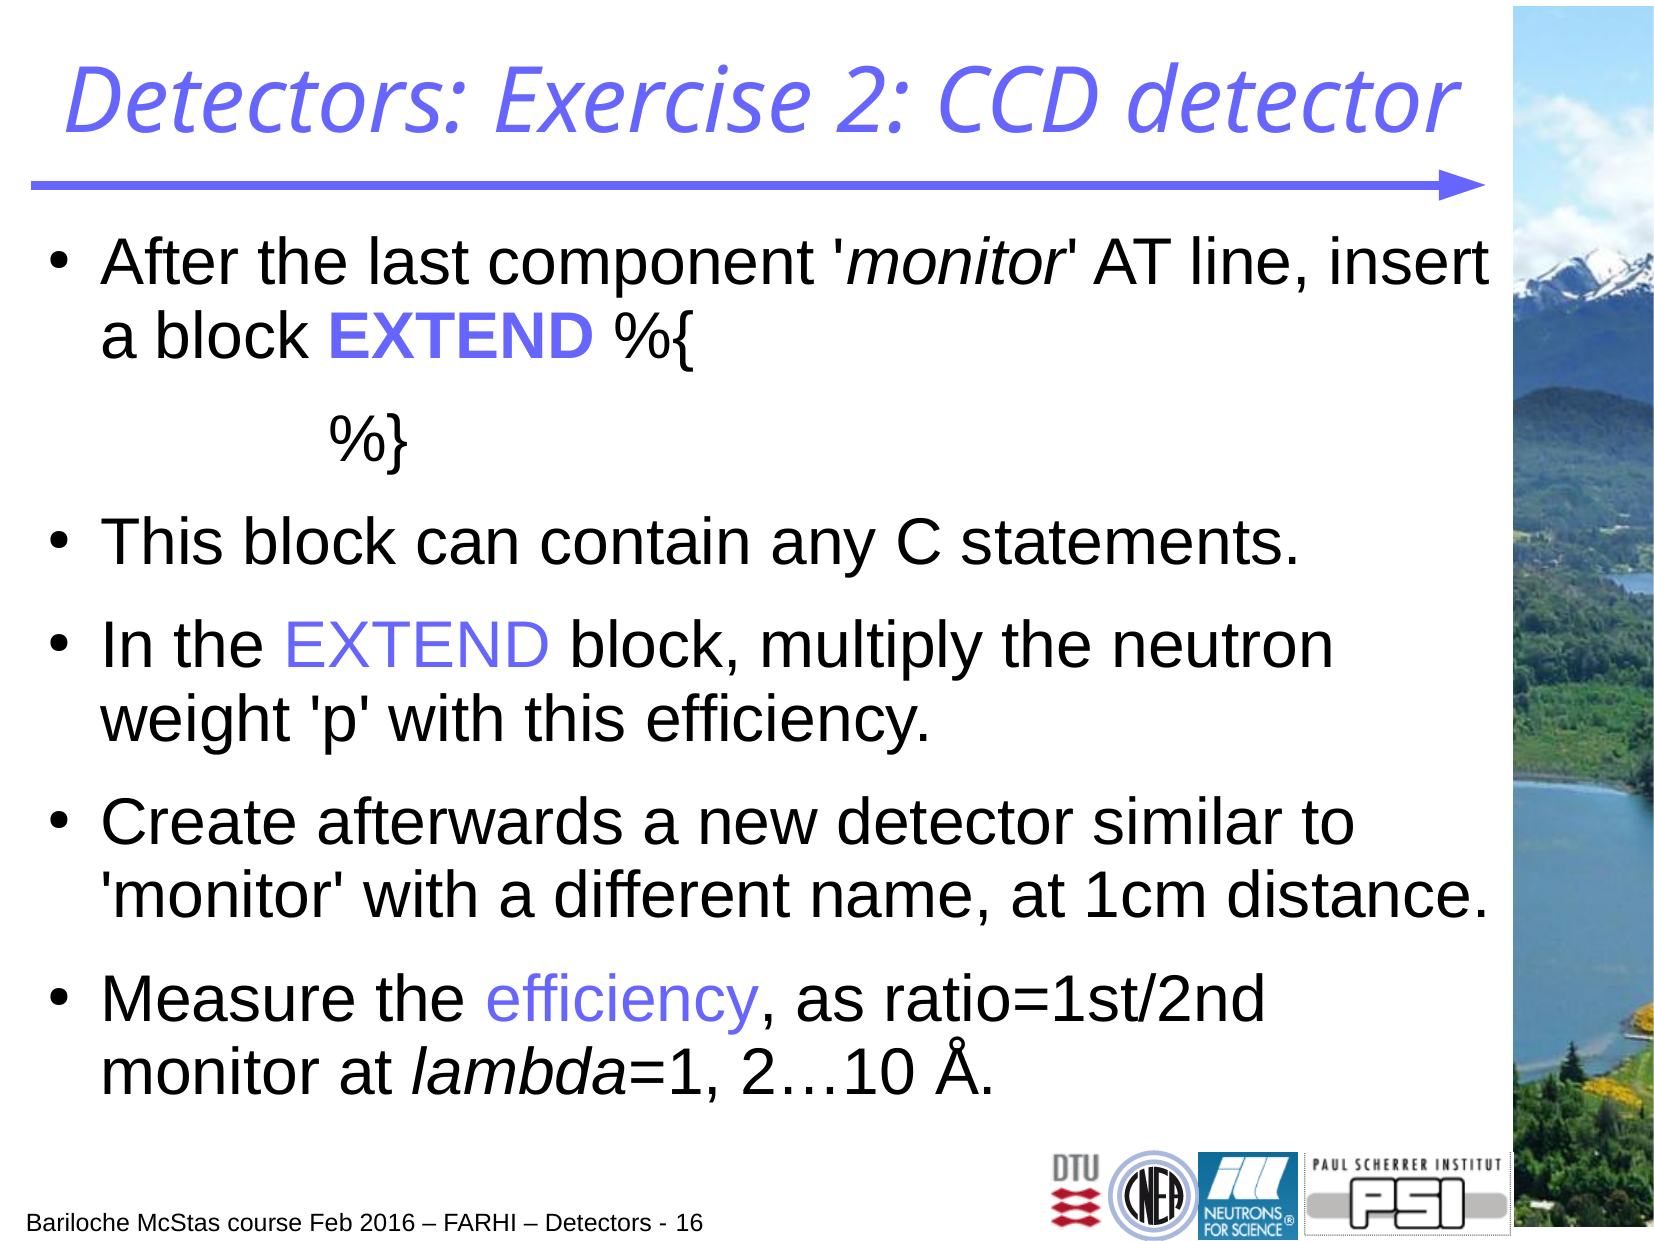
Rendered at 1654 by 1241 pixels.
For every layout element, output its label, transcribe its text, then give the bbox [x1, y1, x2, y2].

picture [1050, 1152, 1103, 1230]
list After the last component 'monitor' AT line, insert a block EXTEND %{ %} This block can contain any C statements. In the EXTEND block, multiply the neutron weight 'p' with this efficiency. Create afterwards a new detector similar to 'monitor' with a different name, at 1cm distance. Measure the efficiency, as ratio=1st/2nd monitor at lambda=1, 2…10 Å. [30, 225, 1501, 1141]
picture [1108, 6, 1654, 1241]
title Detectors: Exercise 2: CCD detector [17, 31, 1506, 163]
